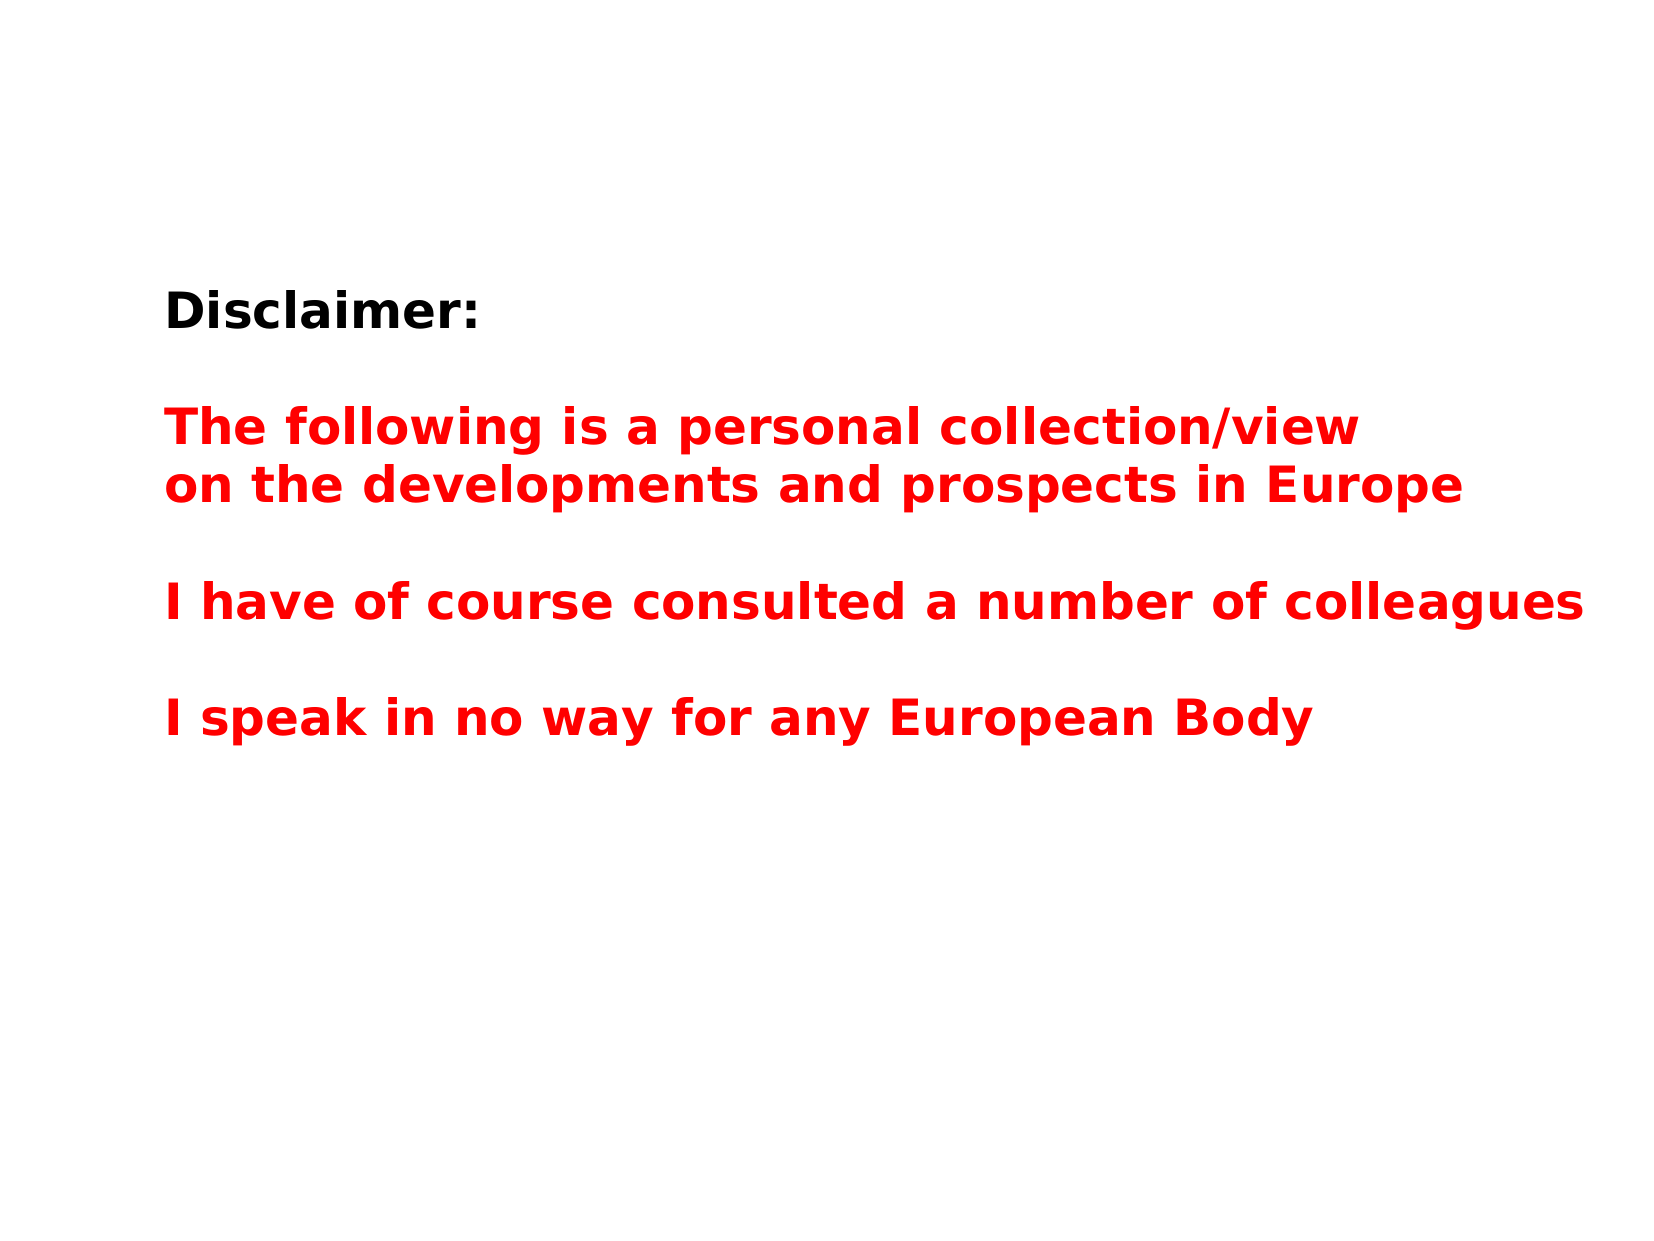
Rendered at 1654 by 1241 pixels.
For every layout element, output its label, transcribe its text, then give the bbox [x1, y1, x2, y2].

text_box Disclaimer: The following is a personal collection/view on the developments and prospects in Europe I have of course consulted a number of colleagues I speak in no way for any European Body [149, 274, 1602, 755]
